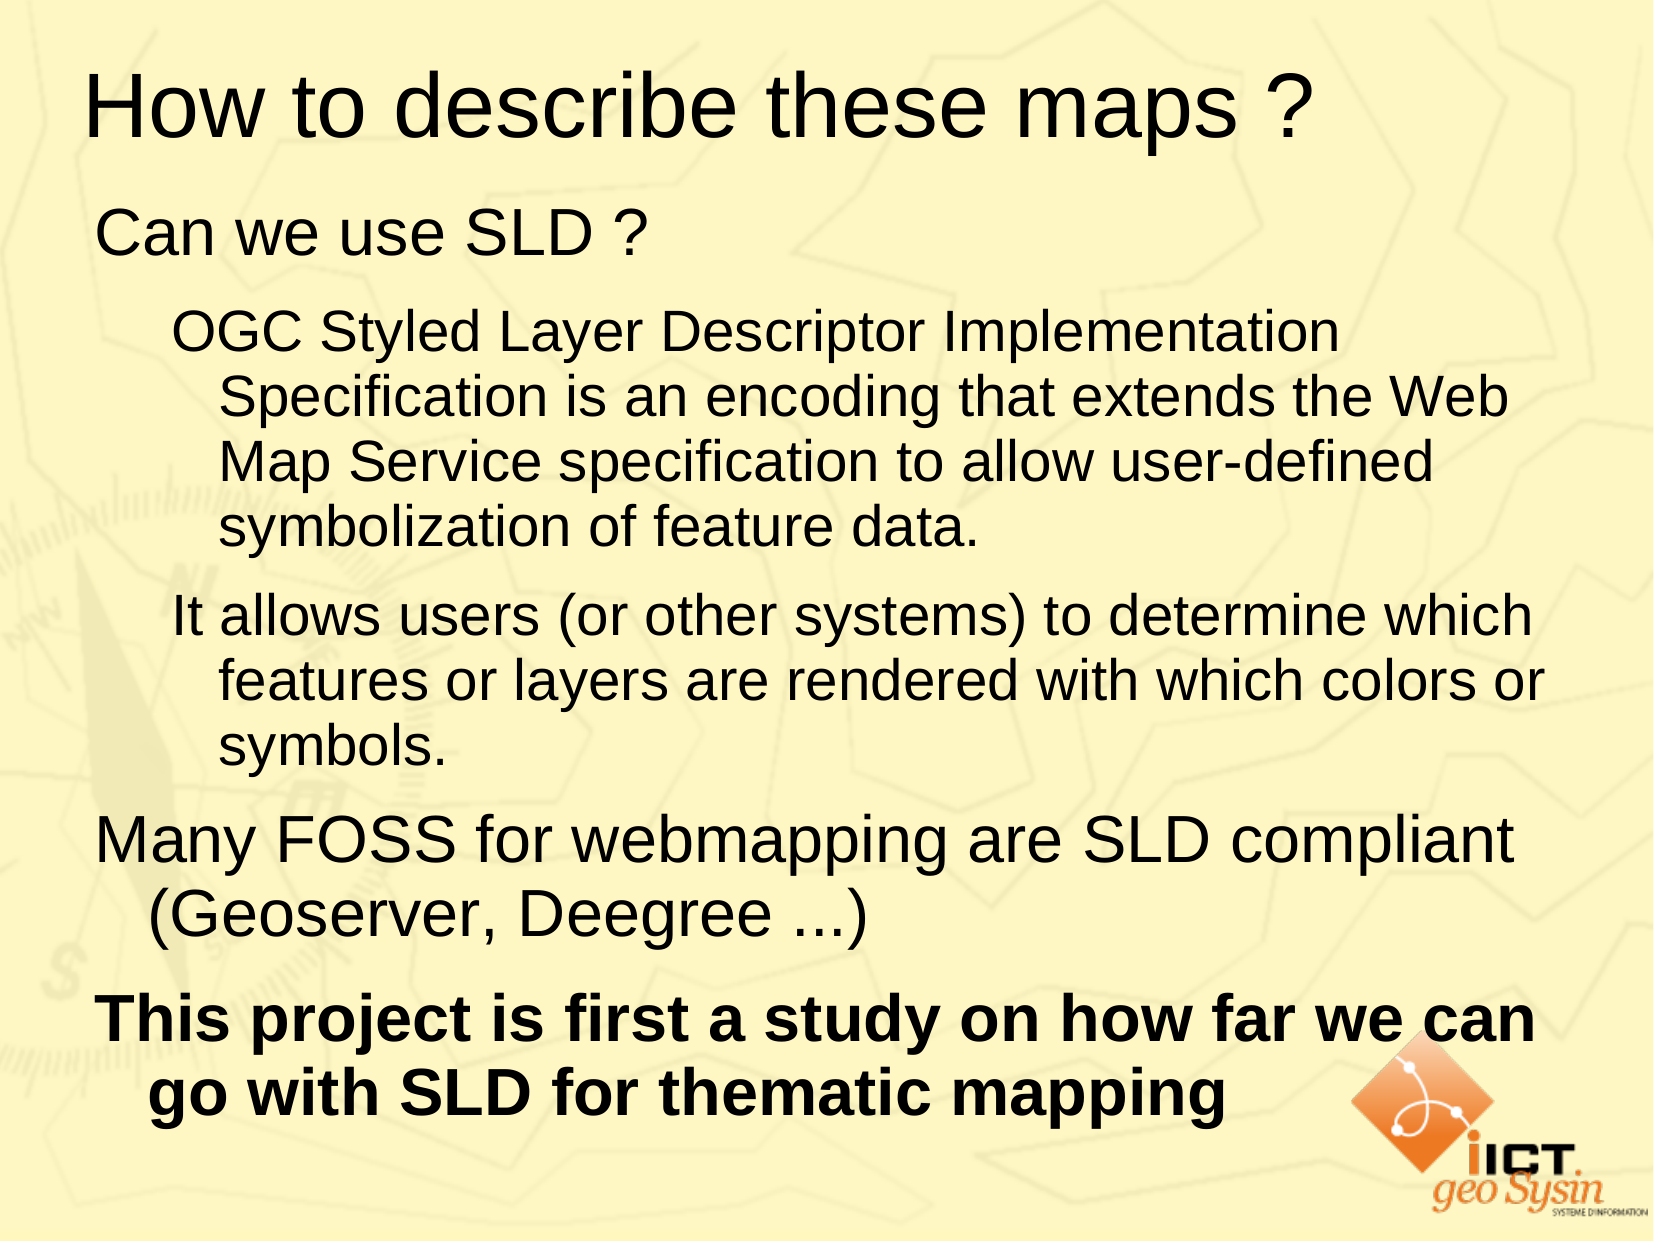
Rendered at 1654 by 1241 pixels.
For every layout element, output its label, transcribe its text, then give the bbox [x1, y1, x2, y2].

title How to describe these maps ? [82, 2, 1571, 210]
picture [0, 0, 1654, 1241]
list Can we use SLD ? OGC Styled Layer Descriptor Implementation Specification is an encoding that extends the Web Map Service specification to allow user-defined symbolization of feature data. It allows users (or other systems) to determine which features or layers are rendered with which colors or symbols. Many FOSS for webmapping are SLD compliant (Geoserver, Deegree ...) This project is first a study on how far we can go with SLD for thematic mapping [76, 194, 1565, 1131]
